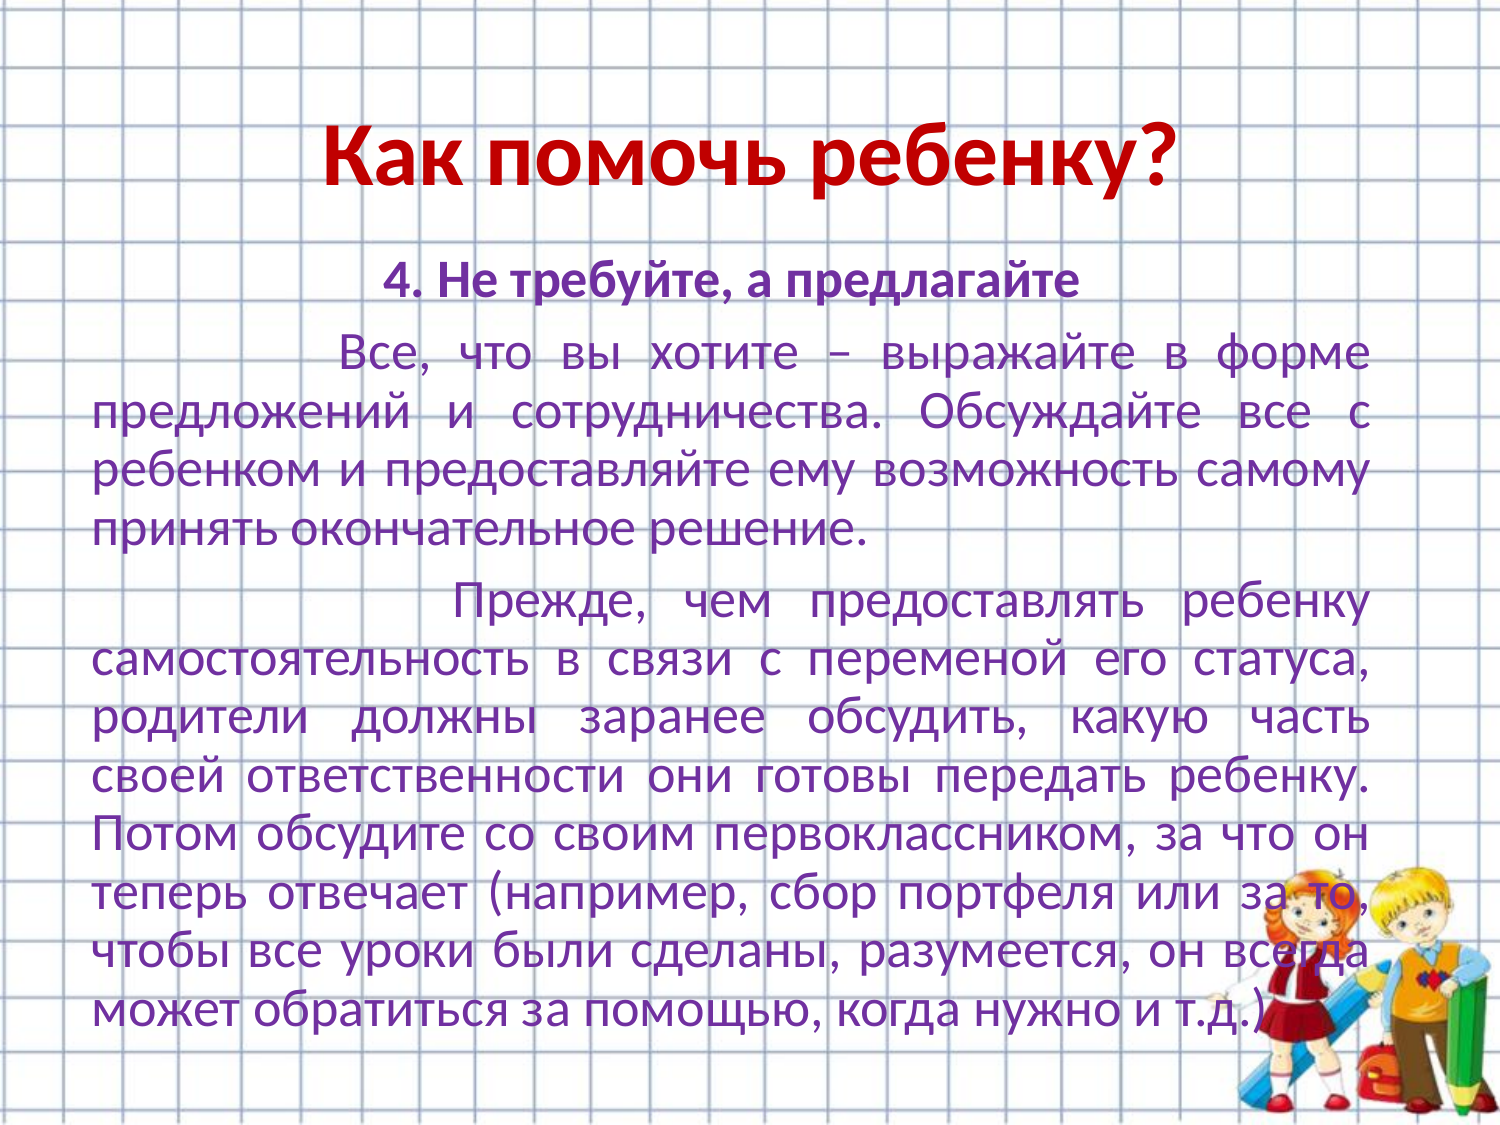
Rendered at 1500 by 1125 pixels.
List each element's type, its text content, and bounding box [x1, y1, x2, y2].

title Как помочь ребенку? [76, 54, 1427, 243]
list 4. Не требуйте, а предлагайте Все, что вы хотите – выражайте в форме предложений и сотрудничества. Обсуждайте все с ребенком и предоставляйте ему возможность самому принять окончательное решение. Прежде, чем предоставлять ребенку самостоятельность в связи с переменой его статуса, родители должны заранее обсудить, какую часть своей ответственности они готовы передать ребенку. Потом обсудите со своим первоклассником, за что он теперь отвечает (например, сбор портфеля или за то, чтобы все уроки были сделаны, разумеется, он всегда может обратиться за помощью, когда нужно и т.д.) [76, 243, 1388, 1071]
picture [0, 0, 1500, 1125]
